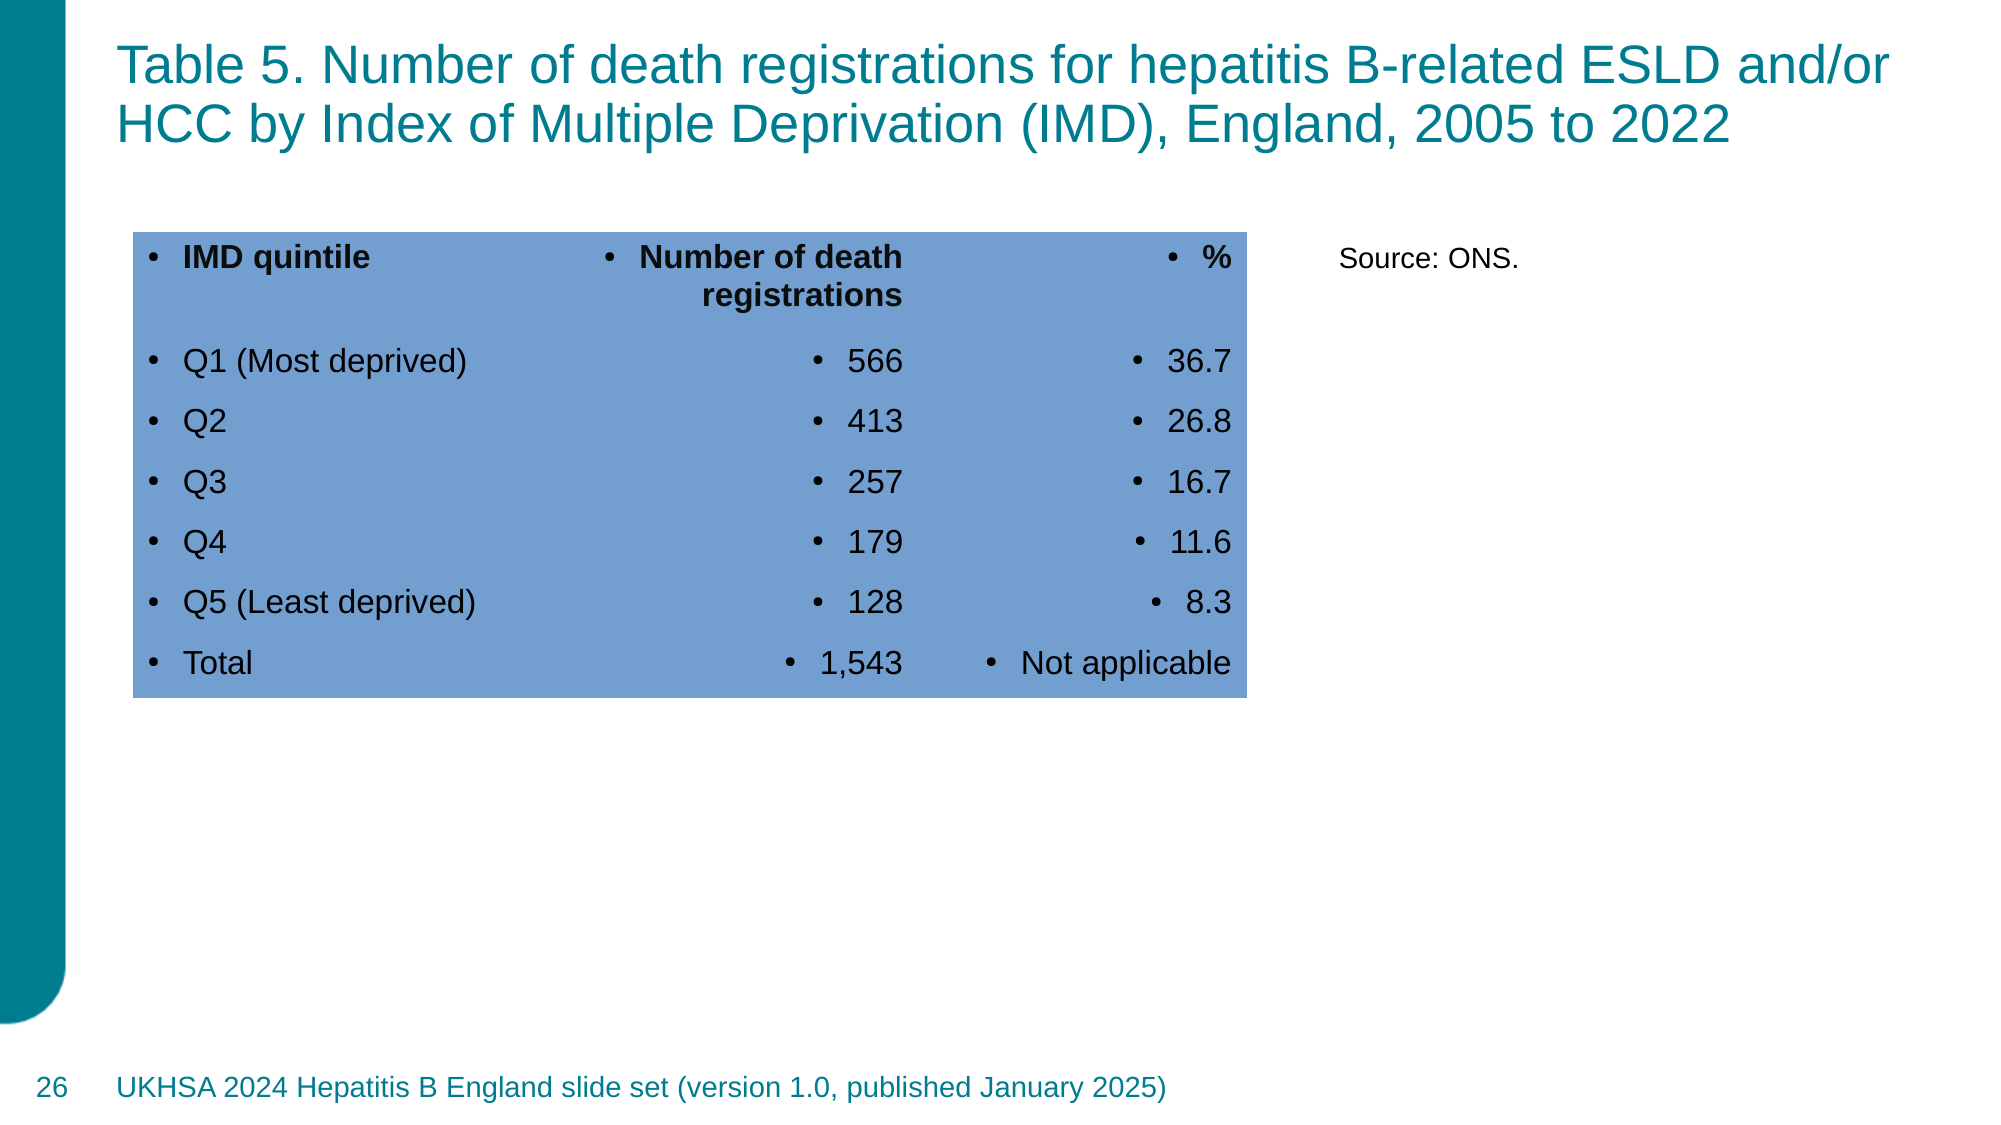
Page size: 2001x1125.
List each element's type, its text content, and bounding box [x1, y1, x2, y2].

table_cell Q4 [133, 516, 589, 577]
table_cell Q3 [133, 456, 589, 516]
table_cell Total [133, 637, 589, 698]
table_cell 16.7 [918, 456, 1247, 516]
table_cell 179 [589, 516, 918, 577]
table_cell 36.7 [918, 335, 1247, 395]
table_cell 8.3 [918, 577, 1247, 637]
text_box [3, 1055, 102, 1116]
table_cell Q1 (Most deprived) [133, 335, 589, 395]
table_cell Not applicable [918, 637, 1247, 698]
table_cell 1,543 [589, 637, 918, 698]
table_cell 128 [589, 577, 918, 637]
table_header % [918, 232, 1247, 335]
table_cell 11.6 [918, 516, 1247, 577]
title Table 5. Number of death registrations for hepatitis B-related ESLD and/or HCC by Index of Multiple Deprivation (IMD), England, 2005 to 2022 [101, 29, 1926, 189]
table_header Number of death registrations [589, 232, 918, 335]
table_cell 26.8 [918, 395, 1247, 456]
table_cell Q5 (Least deprived) [133, 577, 589, 637]
table_cell 257 [589, 456, 918, 516]
table_cell Q2 [133, 395, 589, 456]
text_box UKHSA 2024 Hepatitis B England slide set (version 1.0, published January 2025) [101, 1056, 1743, 1116]
table_cell 566 [589, 335, 918, 395]
text_box Source: ONS. [1323, 231, 1912, 283]
table_header IMD quintile [133, 232, 589, 335]
table_cell 413 [589, 395, 918, 456]
